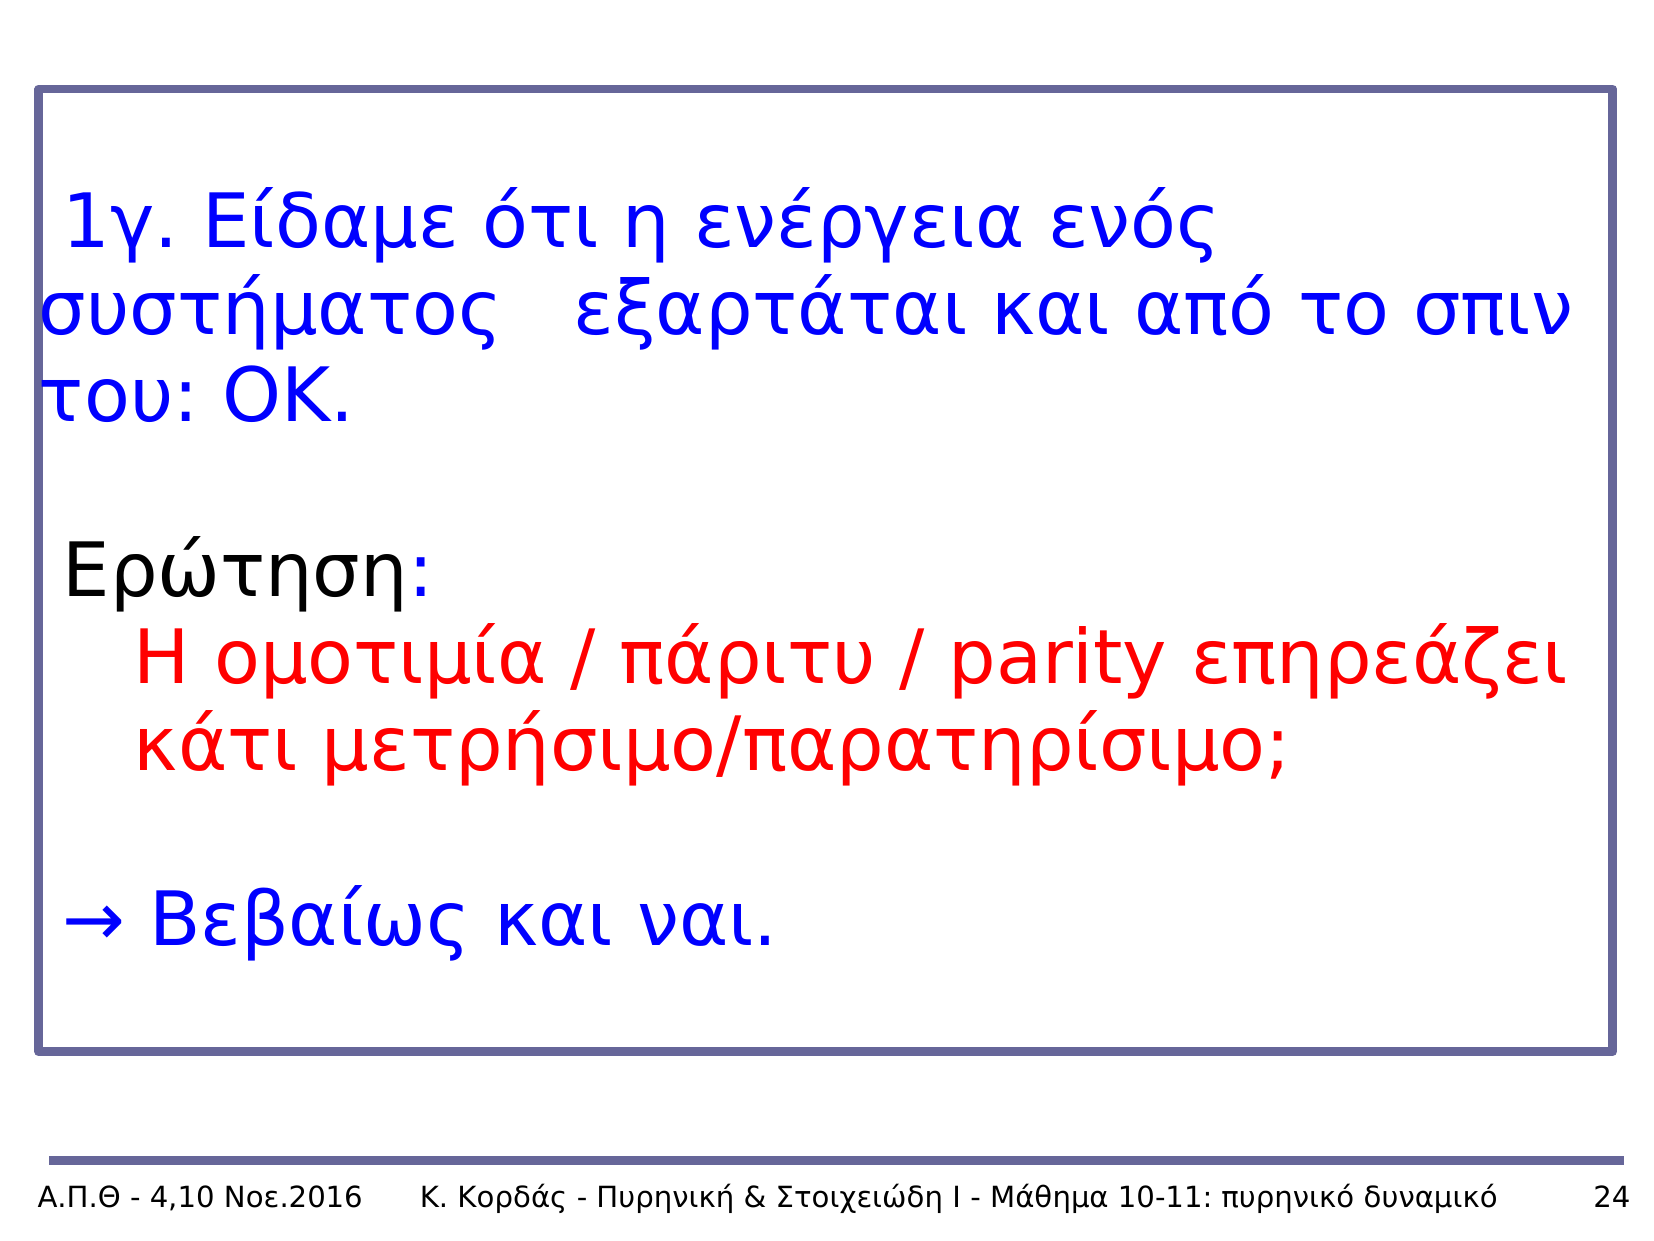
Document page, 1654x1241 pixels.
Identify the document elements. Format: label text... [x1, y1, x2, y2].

title 1γ. Είδαμε ότι η ενέργεια ενός συστήματος εξαρτάται και από το σπιν του: ΟΚ. Ερώτηση: Η ομοτιμία / πάριτυ / parity επηρεάζει κάτι μετρήσιμο/παρατηρίσιμο; → Βεβαίως και ναι. [38, 88, 1613, 1052]
